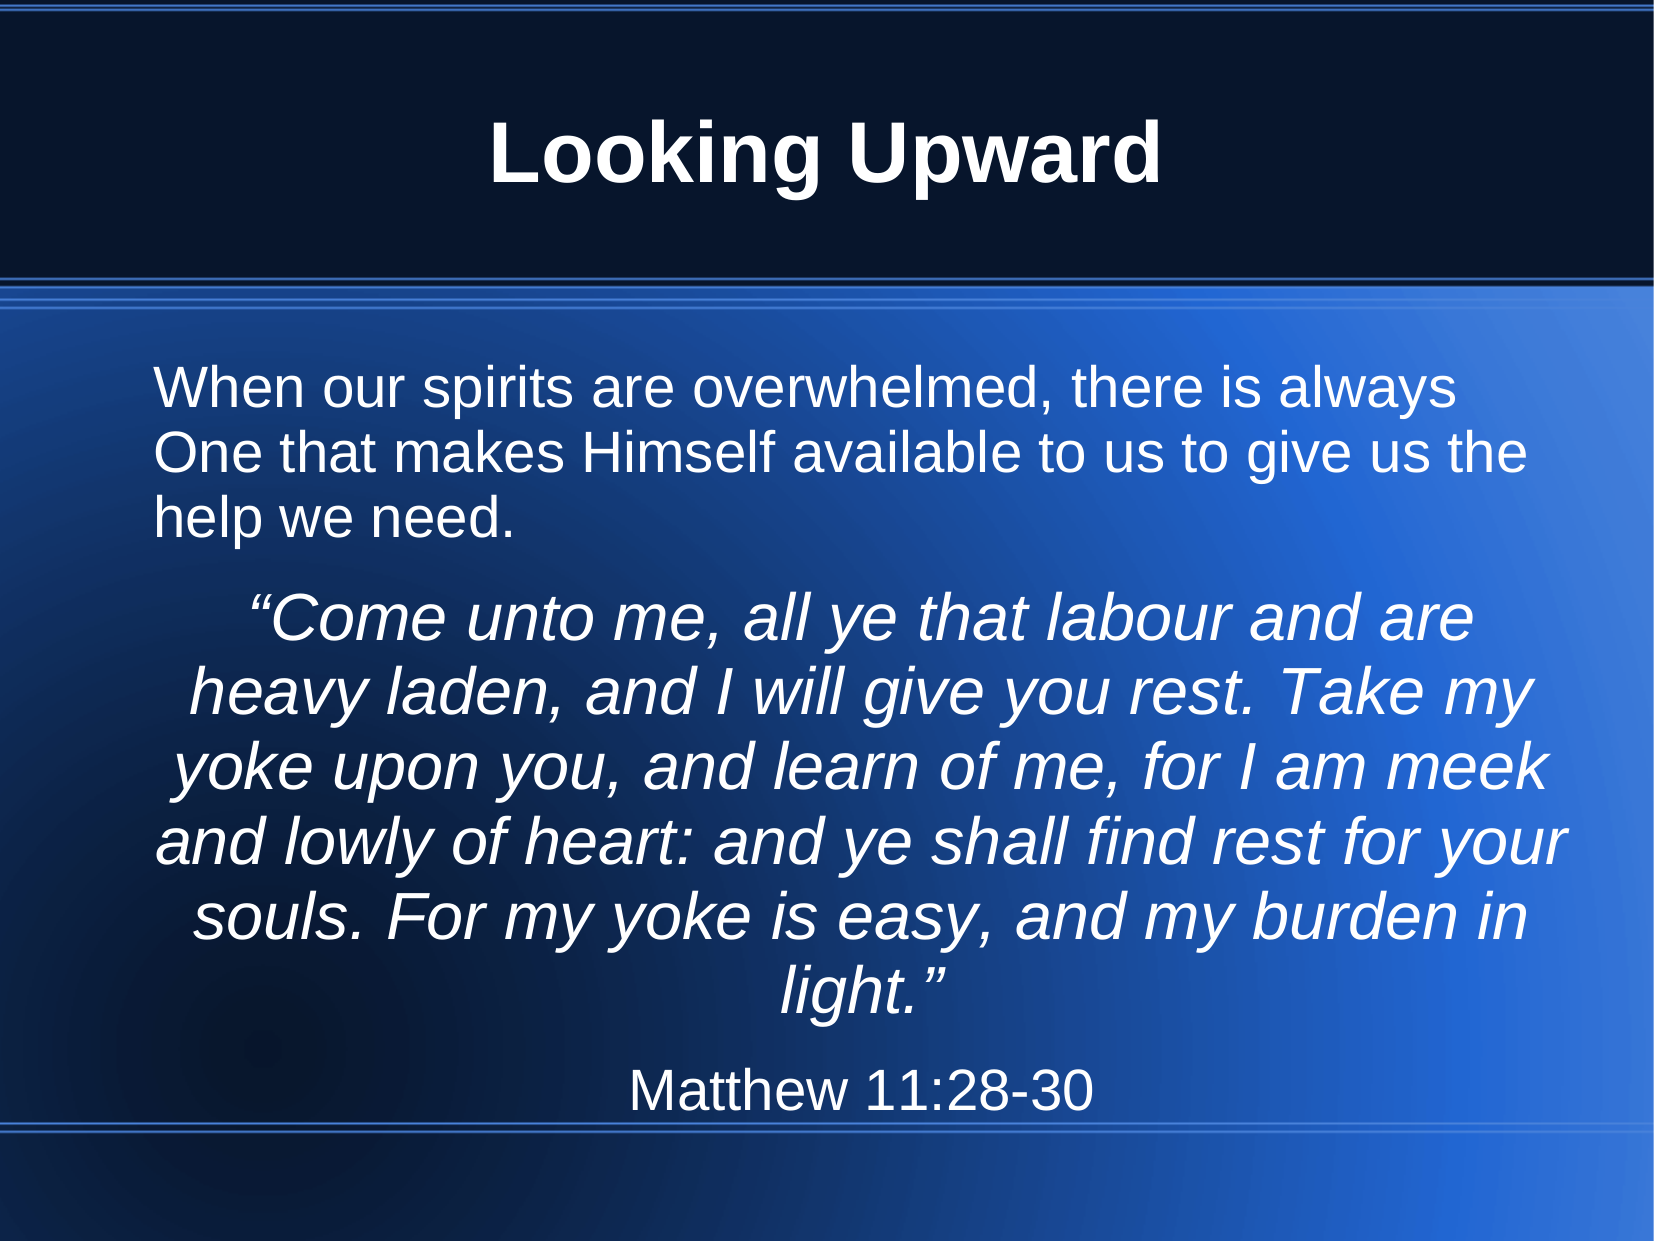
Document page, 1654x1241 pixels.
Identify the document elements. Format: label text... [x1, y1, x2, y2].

picture [0, 0, 1654, 1241]
list When our spirits are overwhelmed, there is always One that makes Himself available to us to give us the help we need. “Come unto me, all ye that labour and are heavy laden, and I will give you rest. Take my yoke upon you, and learn of me, for I am meek and lowly of heart: and ye shall find rest for your souls. For my yoke is easy, and my burden in light.” Matthew 11:28-30 [82, 355, 1571, 1122]
title Looking Upward [82, 49, 1571, 257]
